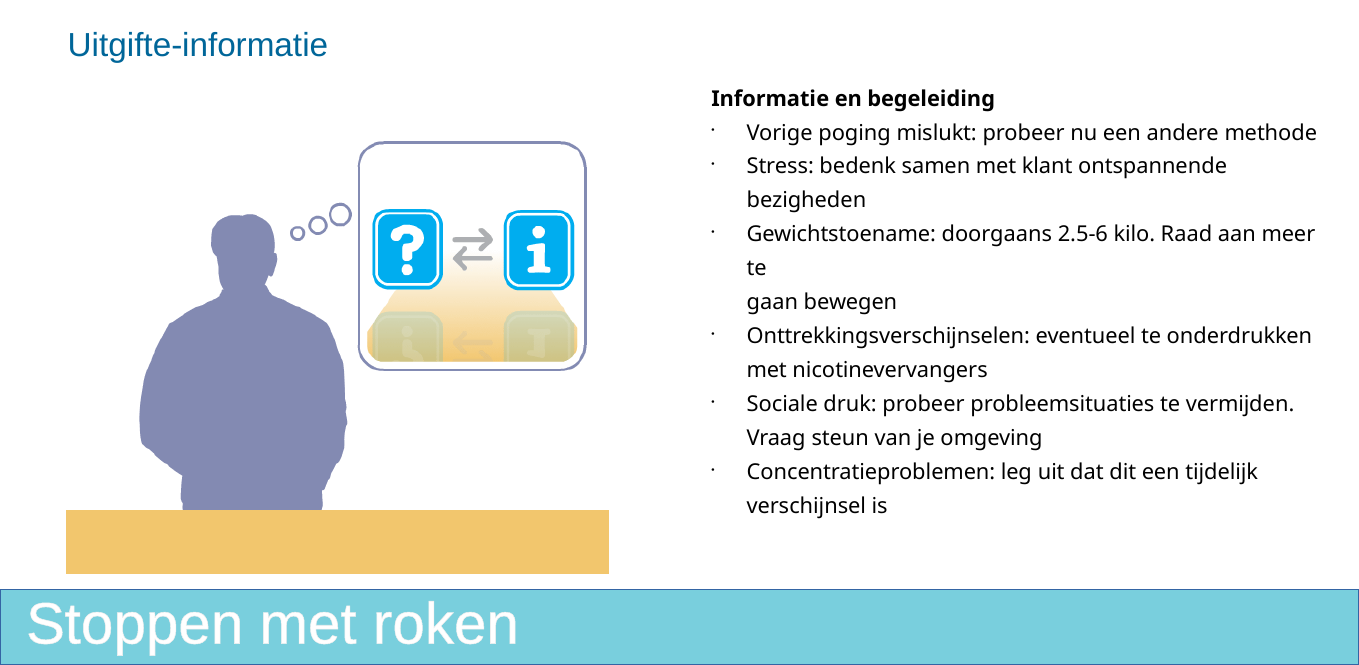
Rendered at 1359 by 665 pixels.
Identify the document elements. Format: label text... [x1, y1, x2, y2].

picture [66, 118, 609, 574]
title Uitgifte-informatie [67, 26, 1291, 101]
text_box Informatie en begeleiding Vorige poging mislukt: probeer nu een andere methode Stress: bedenk samen met klant ontspannende bezigheden Gewichtstoename: doorgaans 2.5-6 kilo. Raad aan meer te gaan bewegen Onttrekkingsverschijnselen: eventueel te onderdrukken met nicotinevervangers Sociale druk: probeer probleemsituaties te vermijden. Vraag steun van je omgeving Concentratieproblemen: leg uit dat dit een tijdelijk verschijnsel is [696, 70, 1339, 589]
text_box [0, 589, 1359, 665]
title Stoppen met roken [26, 590, 846, 665]
